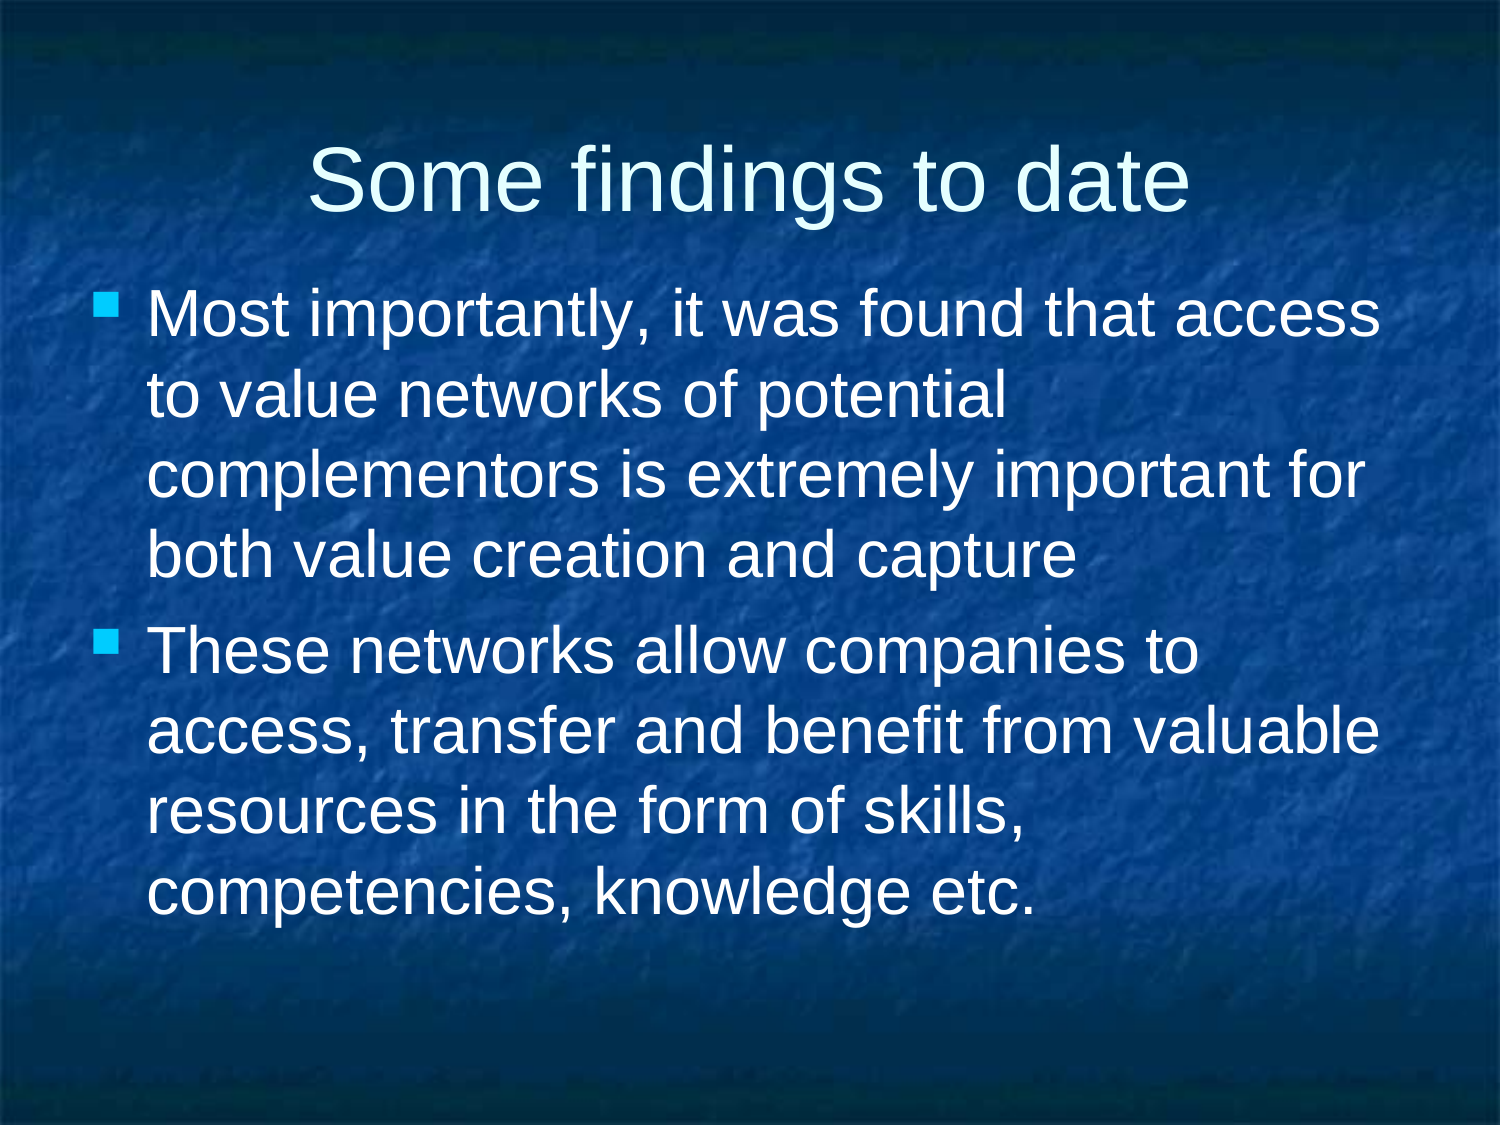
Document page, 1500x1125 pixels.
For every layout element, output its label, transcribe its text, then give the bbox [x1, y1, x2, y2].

list Most importantly, it was found that access to value networks of potential complementors is extremely important for both value creation and capture These networks allow companies to access, transfer and benefit from valuable resources in the form of skills, competencies, knowledge etc. [75, 262, 1426, 1000]
title Some findings to date [75, 62, 1426, 262]
picture [0, 0, 1500, 1125]
